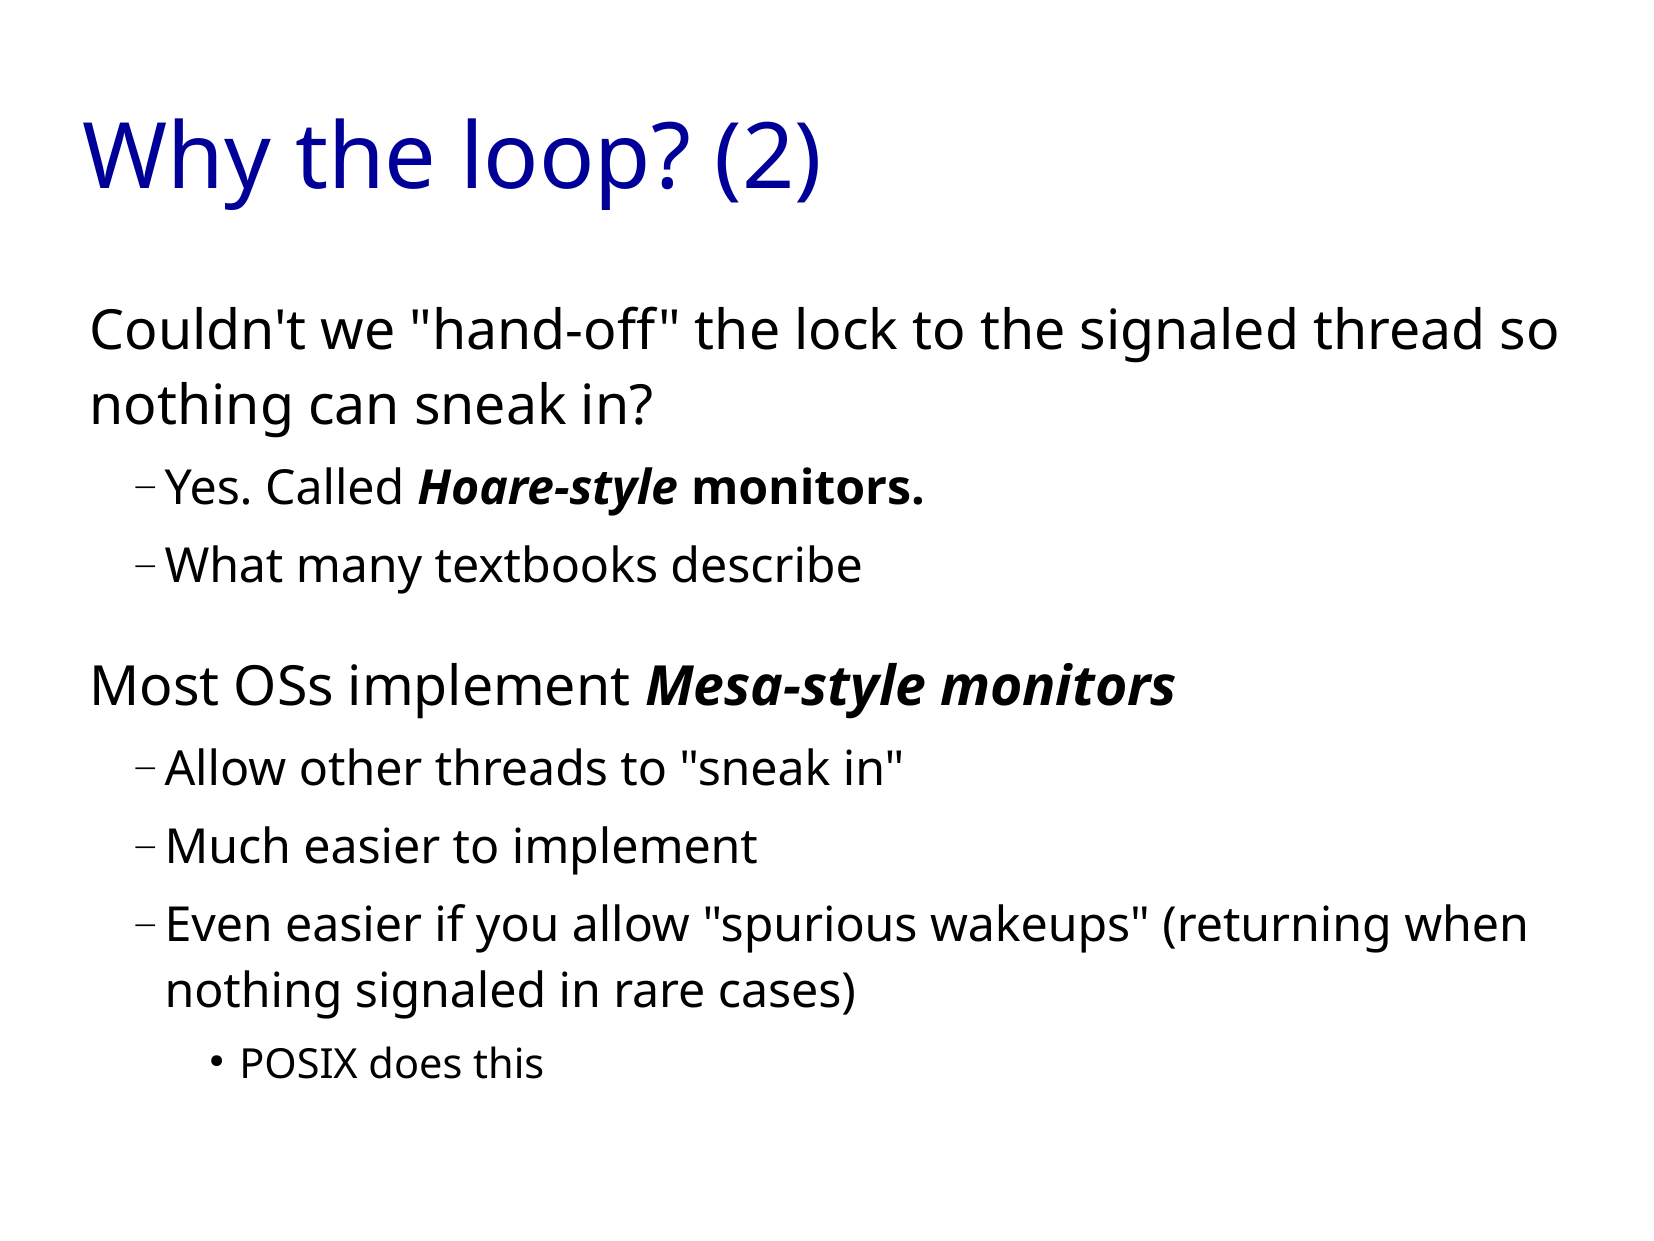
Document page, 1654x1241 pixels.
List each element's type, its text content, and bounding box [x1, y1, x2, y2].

title Why the loop? (2) [82, 49, 1571, 257]
list Couldn't we "hand-off" the lock to the signaled thread so nothing can sneak in? Yes. Called Hoare-style monitors. What many textbooks describe Most OSs implement Mesa-style monitors Allow other threads to "sneak in" Much easier to implement Even easier if you allow "spurious wakeups" (returning when nothing signaled in rare cases) POSIX does this [60, 290, 1571, 1096]
